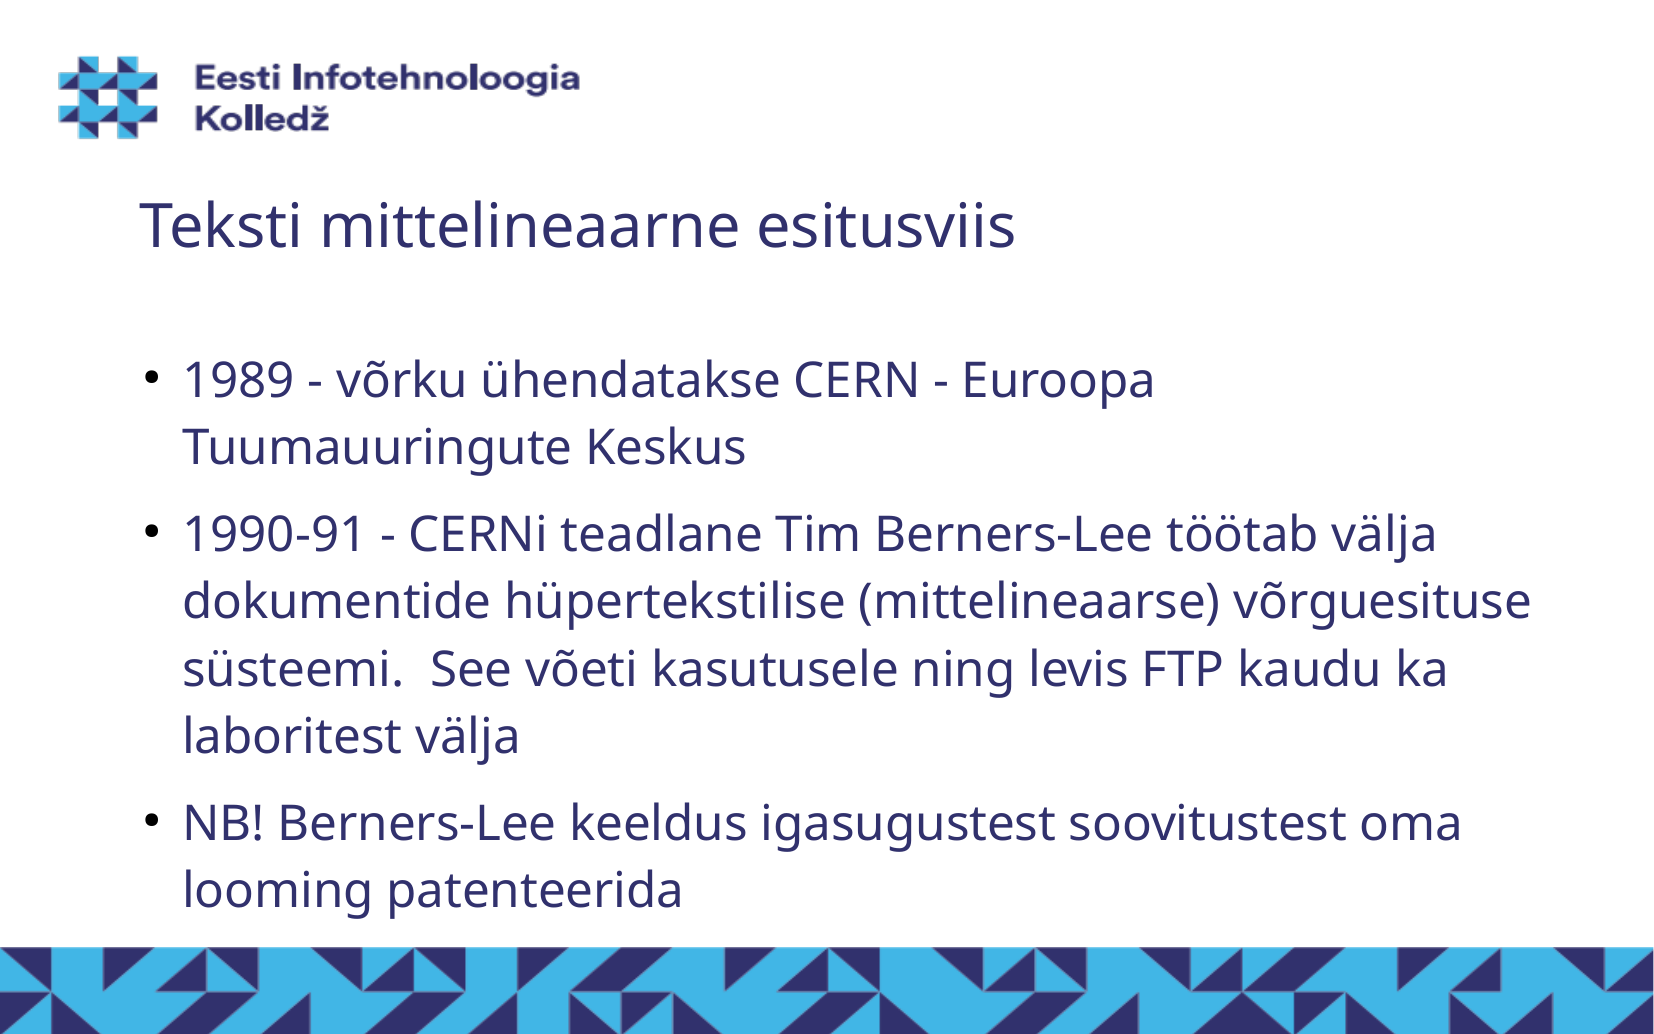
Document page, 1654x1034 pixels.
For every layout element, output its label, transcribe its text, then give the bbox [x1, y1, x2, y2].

list 1989 - võrku ühendatakse CERN - Euroopa Tuumauuringute Keskus 1990-91 - CERNi teadlane Tim Berners-Lee töötab välja dokumentide hüpertekstilise (mittelineaarse) võrguesituse süsteemi. See võeti kasutusele ning levis FTP kaudu ka laboritest välja NB! Berners-Lee keeldus igasugustest soovitustest oma looming patenteerida [129, 344, 1548, 926]
title Teksti mittelineaarne esitusviis [139, 137, 1548, 310]
